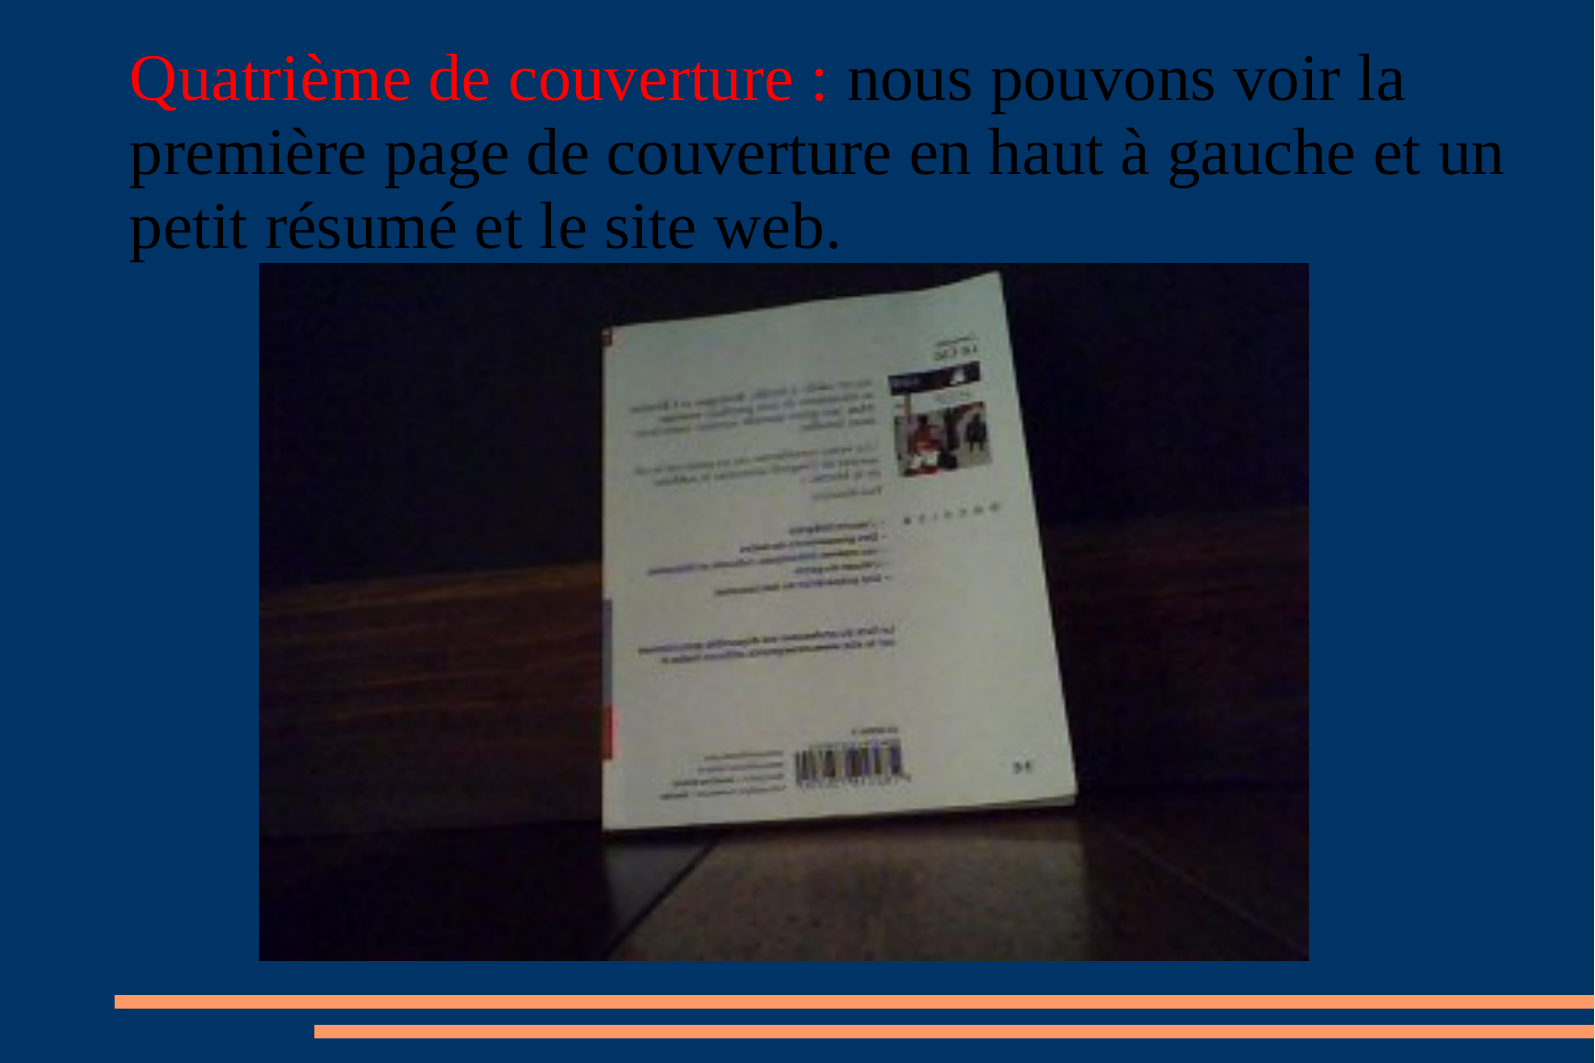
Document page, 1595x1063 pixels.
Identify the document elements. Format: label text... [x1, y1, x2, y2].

text_box Quatrième de couverture : nous pouvons voir la première page de couverture en haut à gauche et un petit résumé et le site web. [59, 41, 1555, 264]
picture [259, 263, 1309, 961]
